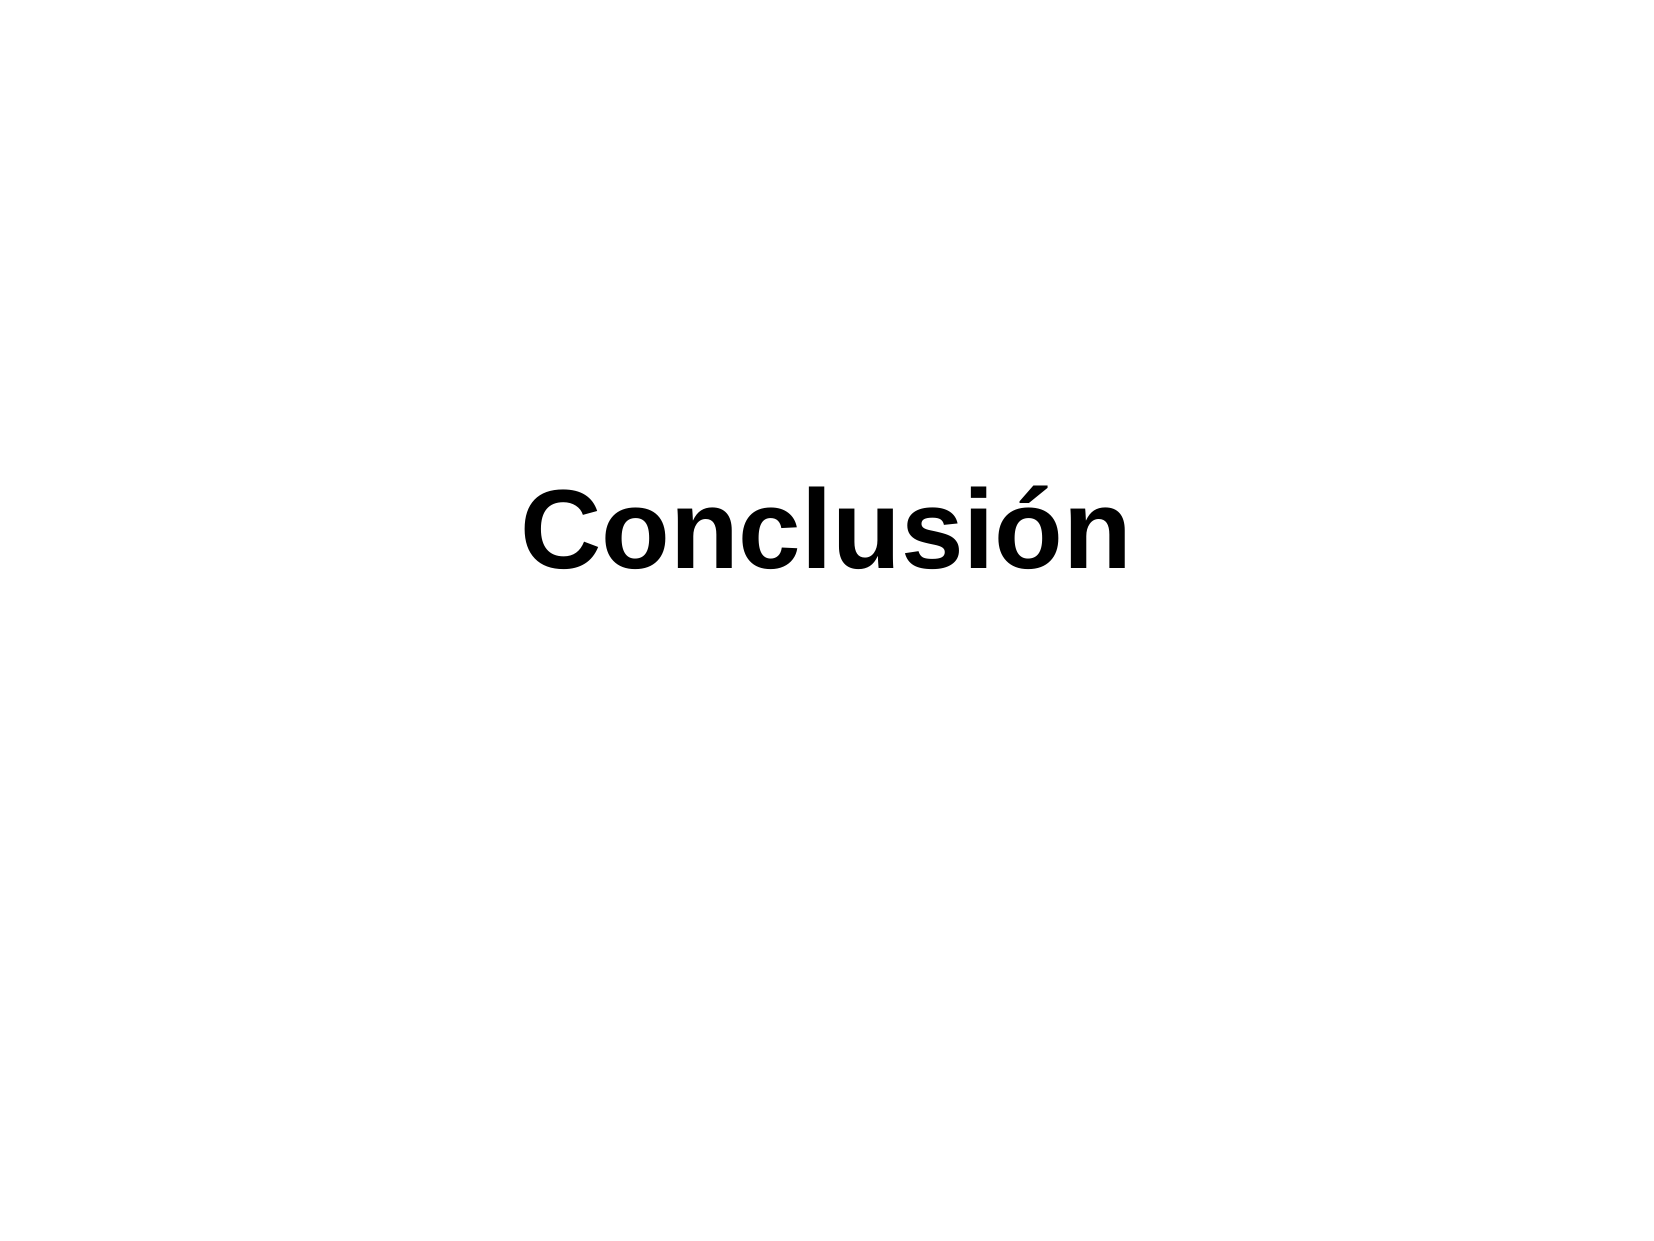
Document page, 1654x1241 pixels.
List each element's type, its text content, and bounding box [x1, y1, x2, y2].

subtitle Conclusión [82, 49, 1571, 1010]
